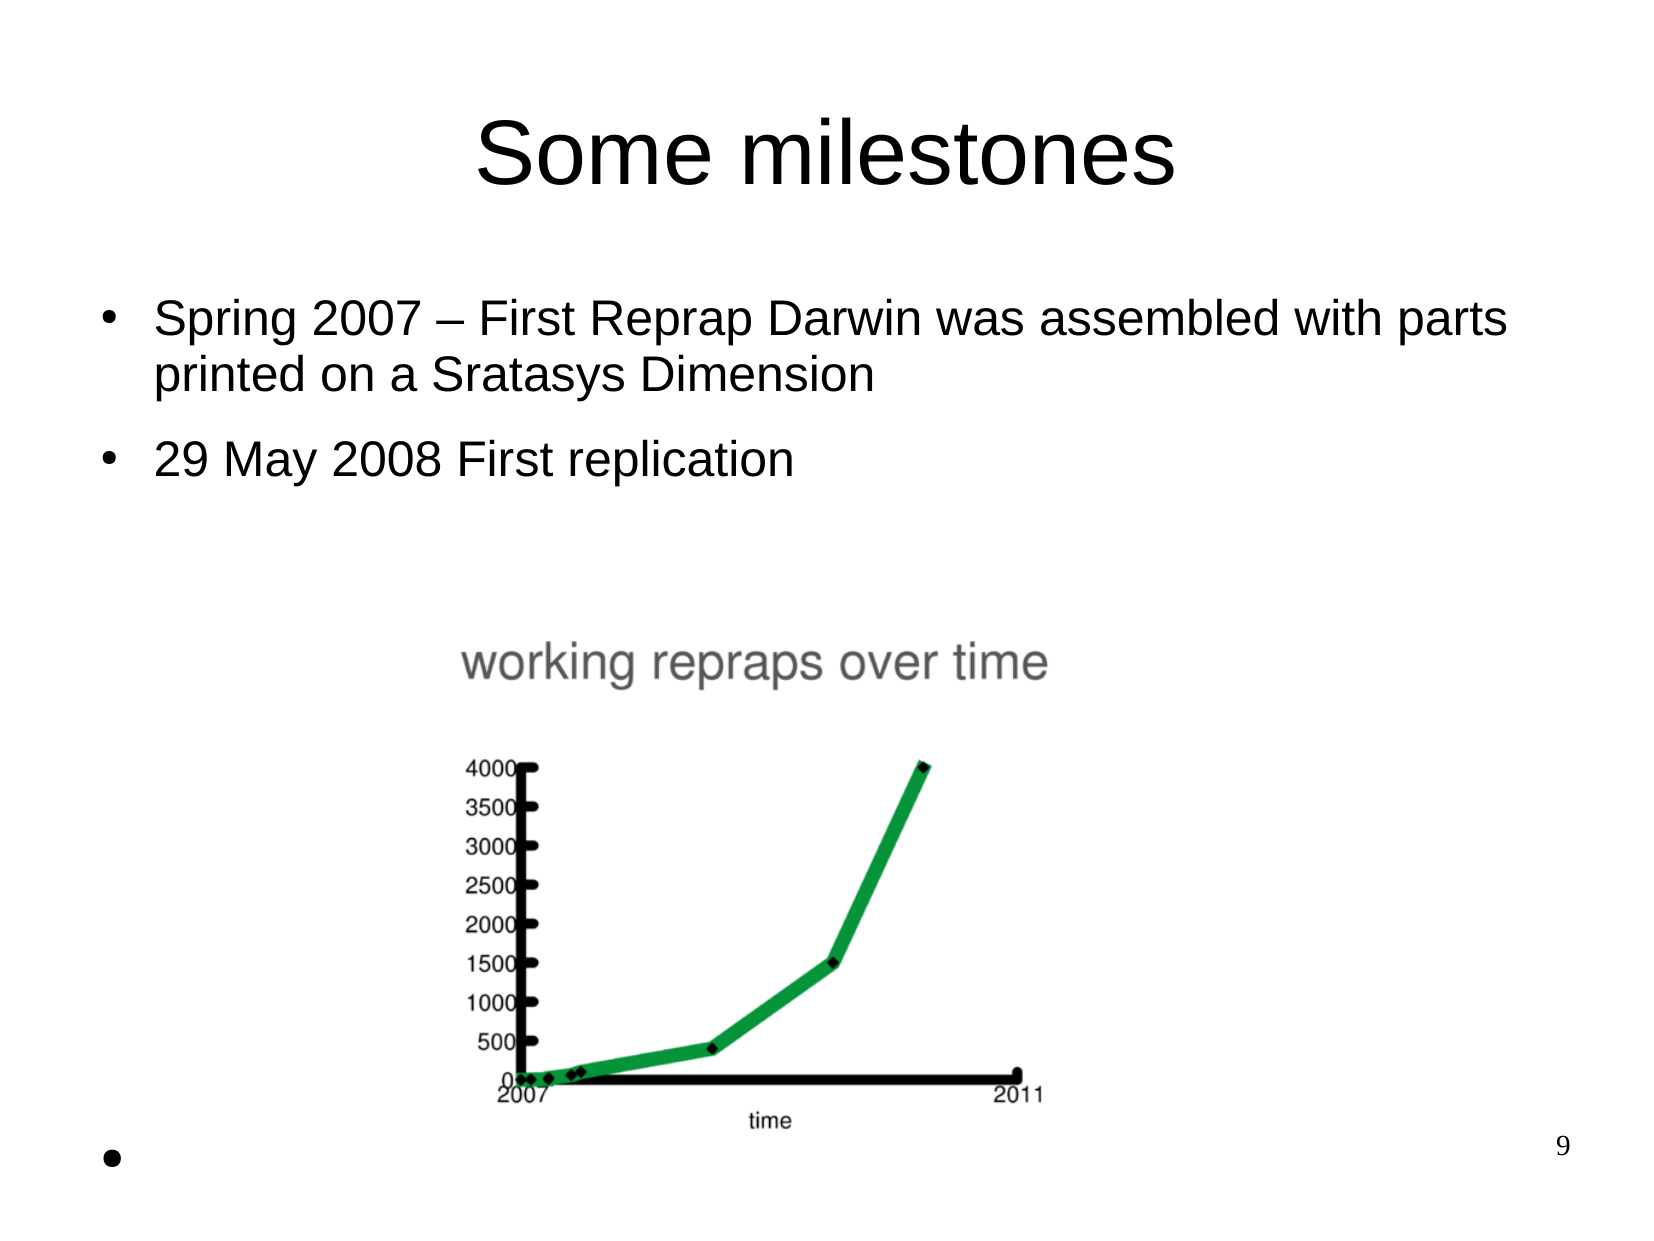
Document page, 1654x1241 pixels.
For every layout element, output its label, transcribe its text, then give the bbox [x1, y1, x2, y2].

title Some milestones [82, 49, 1571, 257]
picture [386, 552, 1111, 1241]
list Spring 2007 – First Reprap Darwin was assembled with parts printed on a Sratasys Dimension 29 May 2008 First replication [82, 290, 1571, 1109]
